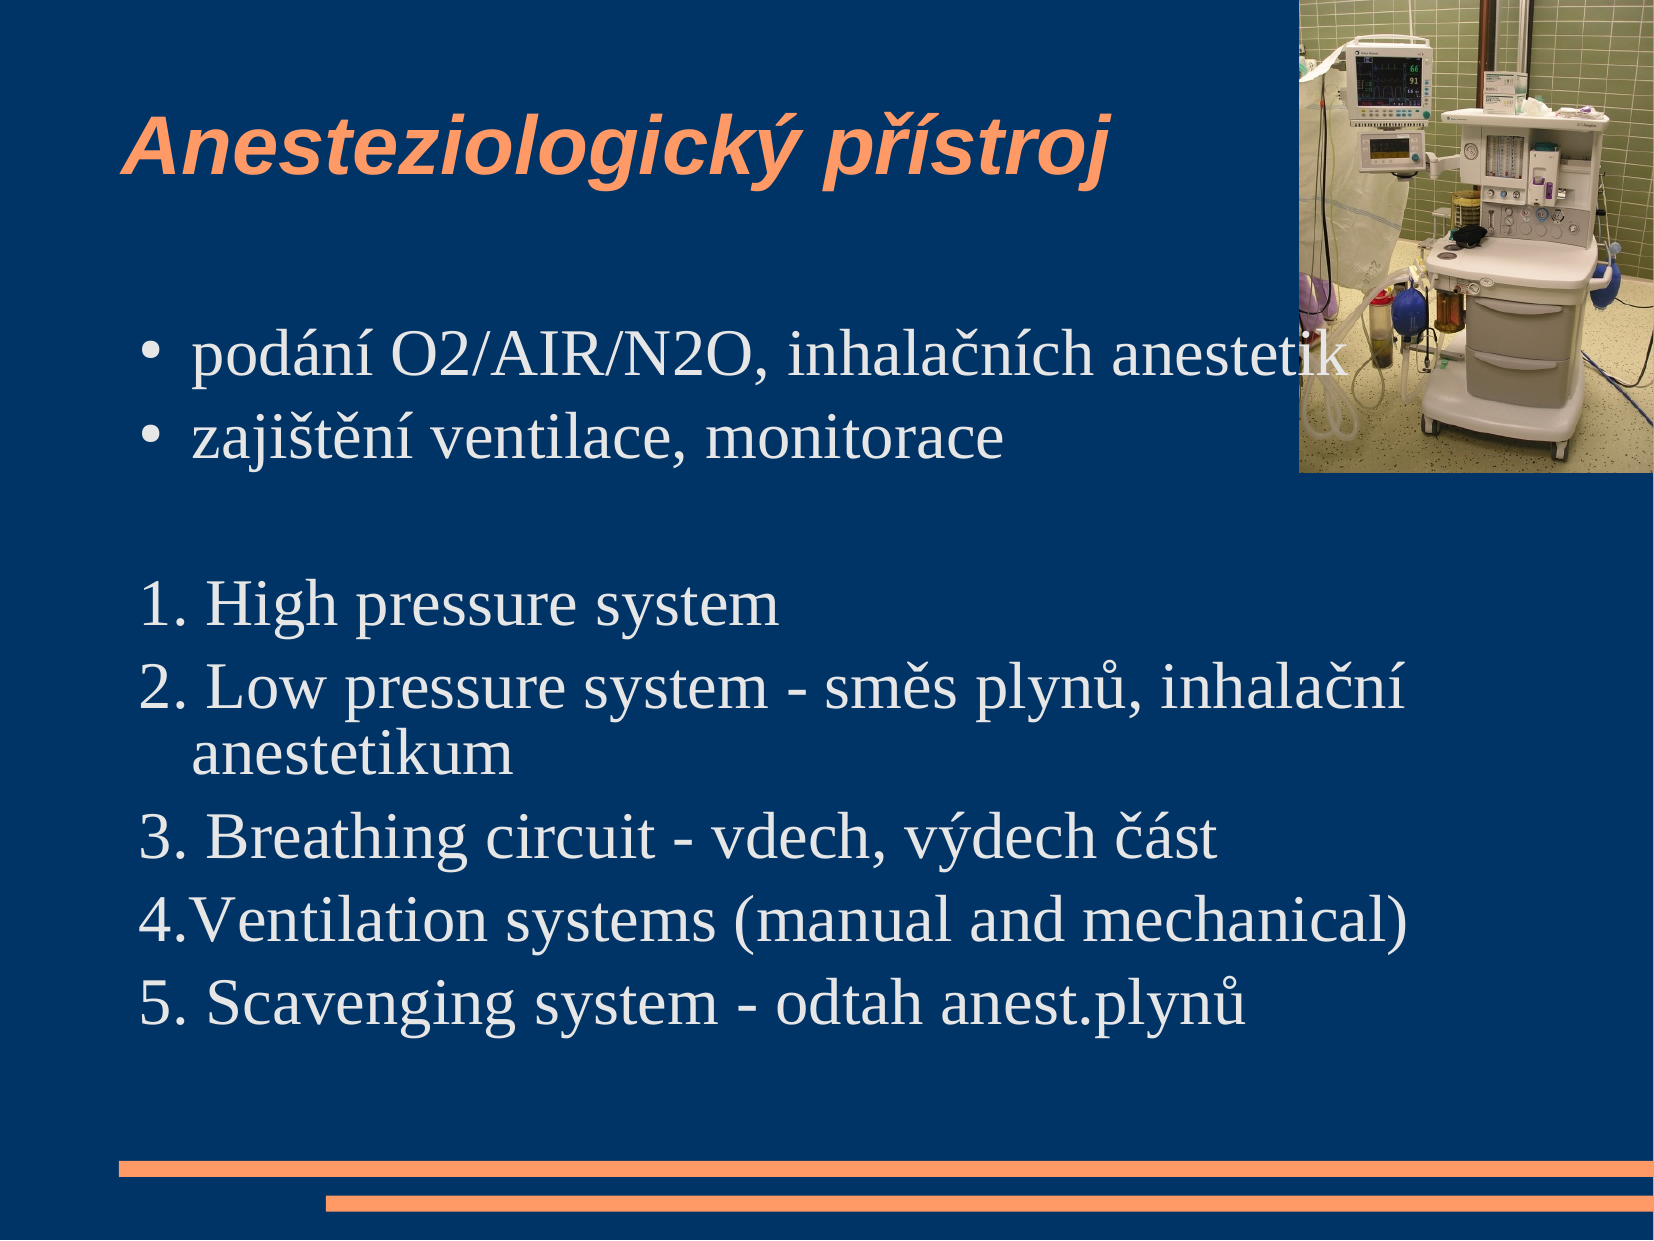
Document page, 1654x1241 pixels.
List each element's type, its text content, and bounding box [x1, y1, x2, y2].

title Anesteziologický přístroj [121, 46, 1534, 254]
list podání O2/AIR/N2O, inhalačních anestetik zajištění ventilace, monitorace 1. High pressure system 2. Low pressure system - směs plynů, inhalační anestetikum 3. Breathing circuit - vdech, výdech část 4.Ventilation systems (manual and mechanical) 5. Scavenging system - odtah anest.plynů [121, 322, 1561, 1241]
picture [1299, 0, 1654, 473]
